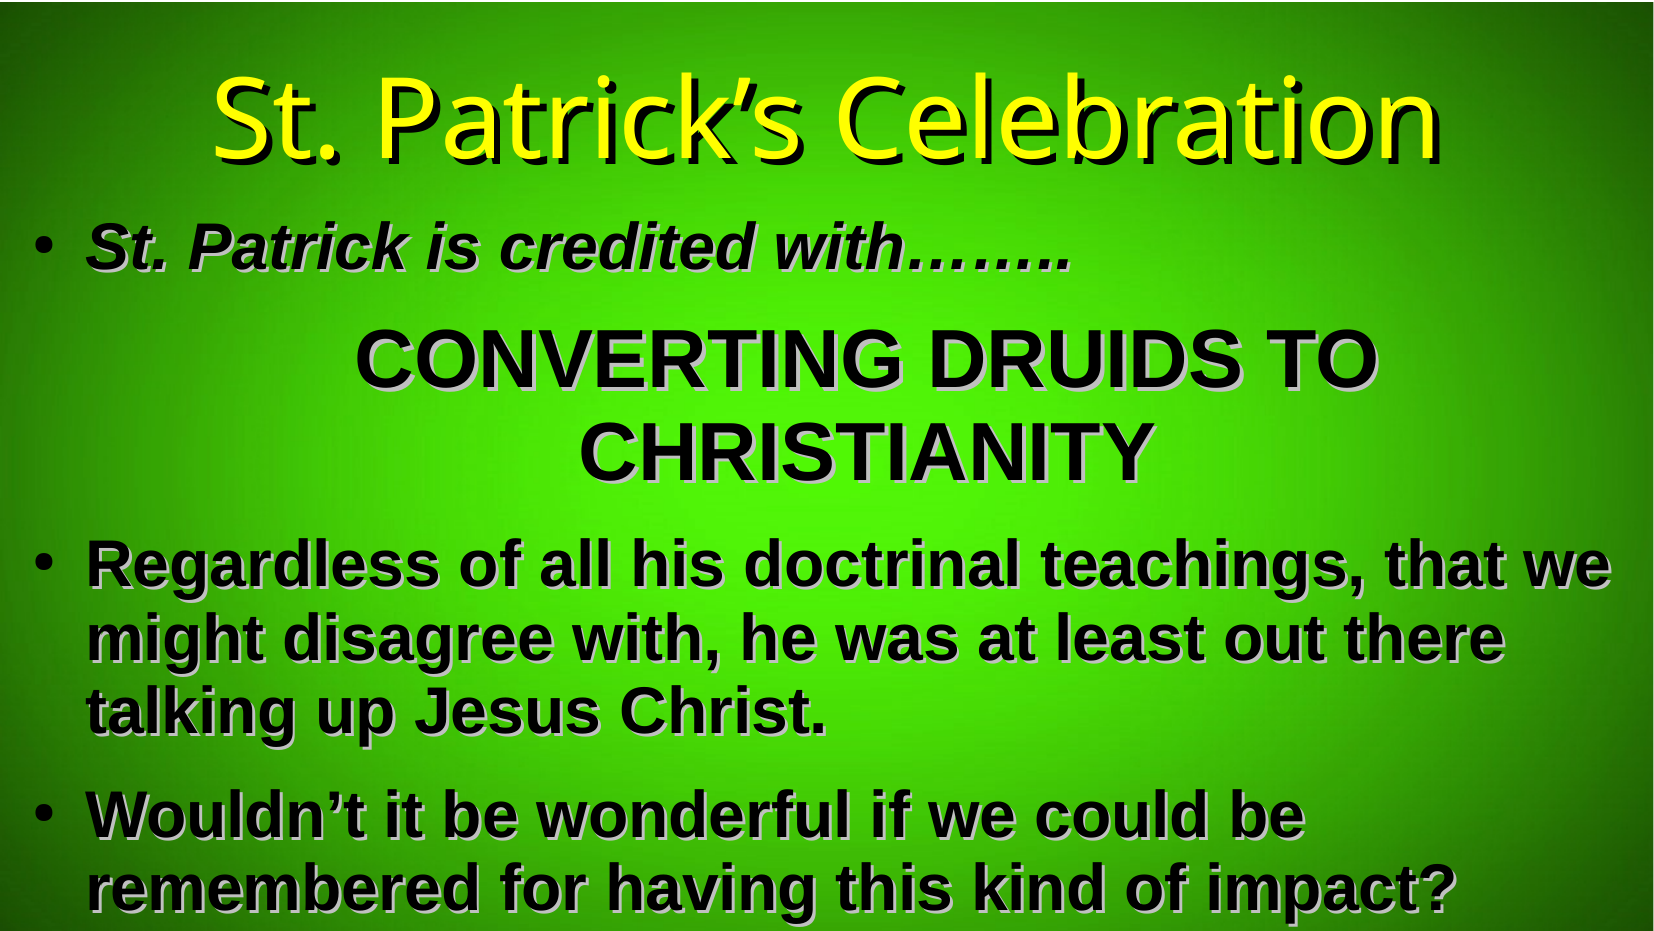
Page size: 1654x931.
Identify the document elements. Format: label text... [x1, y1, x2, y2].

picture [0, 2, 1654, 931]
list St. Patrick is credited with…….. CONVERTING DRUIDS TO CHRISTIANITY Regardless of all his doctrinal teachings, that we might disagree with, he was at least out there talking up Jesus Christ. Wouldn’t it be wonderful if we could be remembered for having this kind of impact? [15, 210, 1651, 931]
title St. Patrick’s Celebration [82, 25, 1571, 204]
